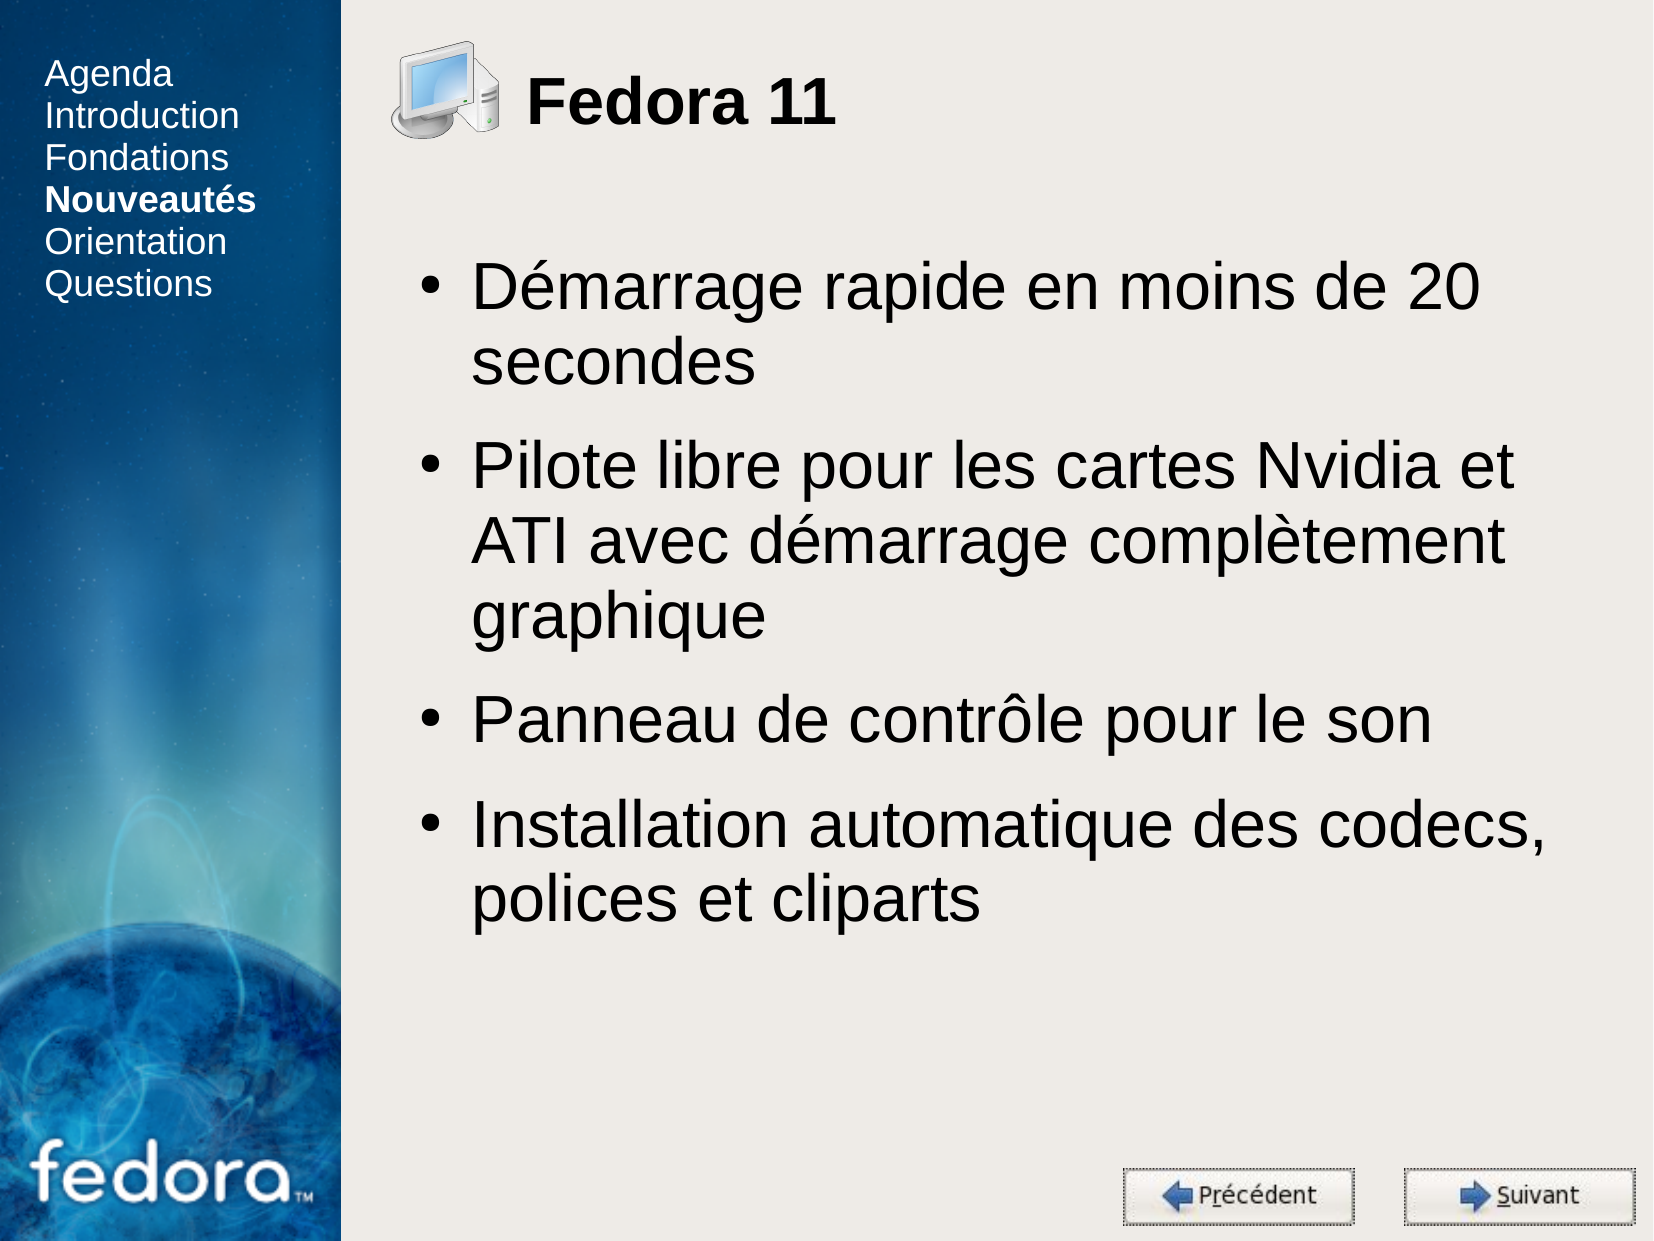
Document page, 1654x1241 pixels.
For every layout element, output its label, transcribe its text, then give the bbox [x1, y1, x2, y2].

list Démarrage rapide en moins de 20 secondes Pilote libre pour les cartes Nvidia et ATI avec démarrage complètement graphique Panneau de contrôle pour le son Installation automatique des codecs, polices et cliparts [400, 249, 1617, 1009]
text_box Agenda Introduction Fondations Nouveautés Orientation Questions [29, 45, 327, 313]
text_box Fedora 11 [511, 56, 1316, 147]
picture [0, 0, 1654, 1241]
